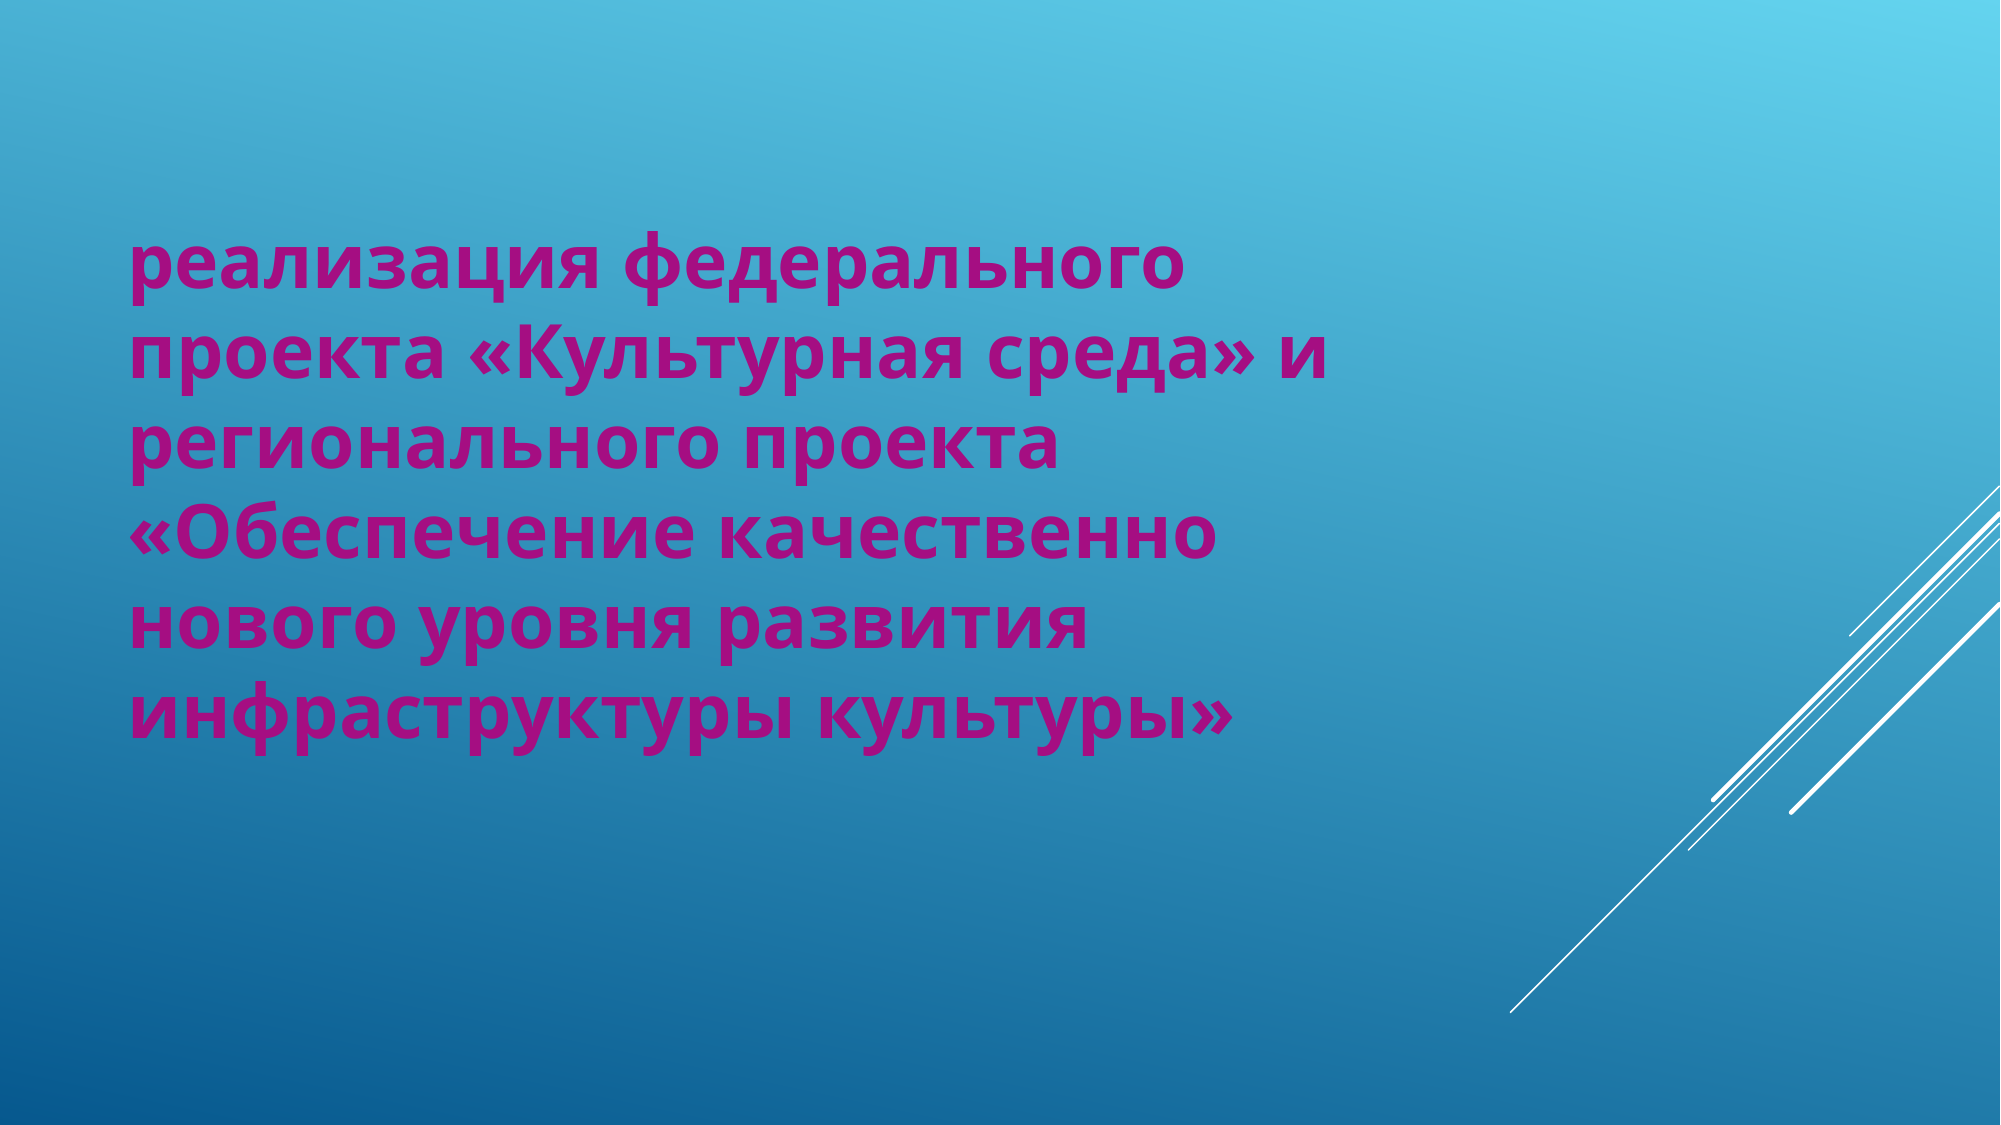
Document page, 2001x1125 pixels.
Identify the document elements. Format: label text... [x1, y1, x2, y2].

list реализация федерального проекта «Культурная среда» и регионального проекта «Обеспечение качественно нового уровня развития инфраструктуры культуры» [112, 112, 1513, 856]
